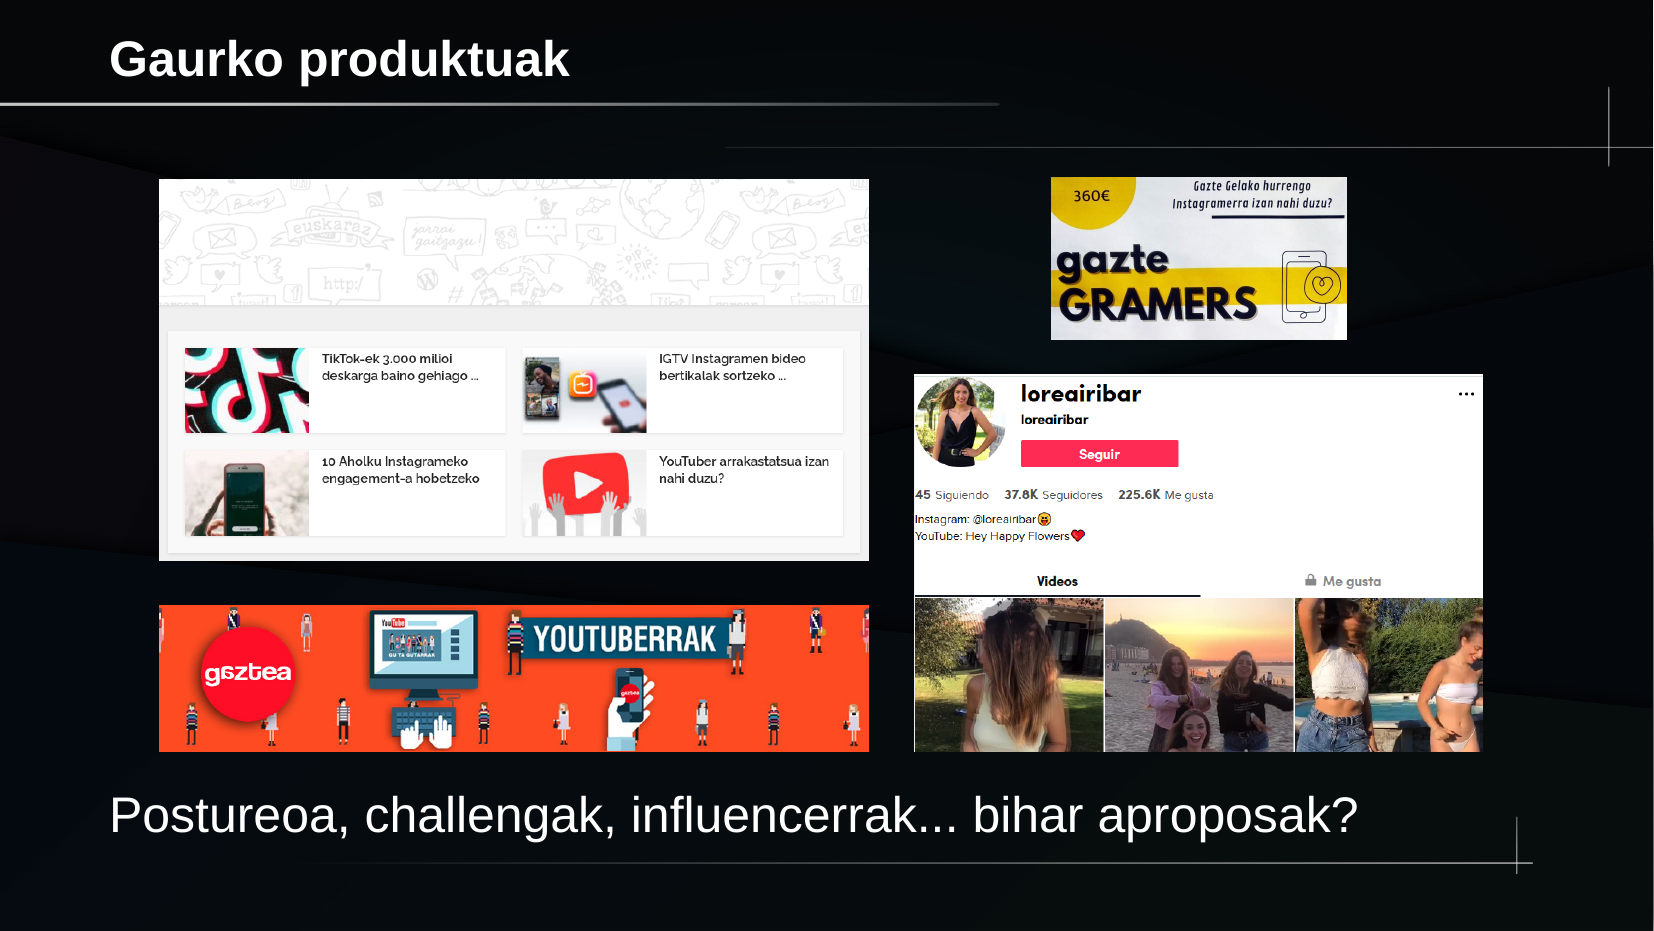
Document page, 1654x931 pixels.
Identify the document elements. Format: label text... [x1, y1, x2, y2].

picture [0, 0, 1654, 931]
text_box Gaurko produktuak [94, 23, 1512, 95]
text_box Postureoa, challengak, influencerrak... bihar aproposak? [94, 779, 1512, 851]
